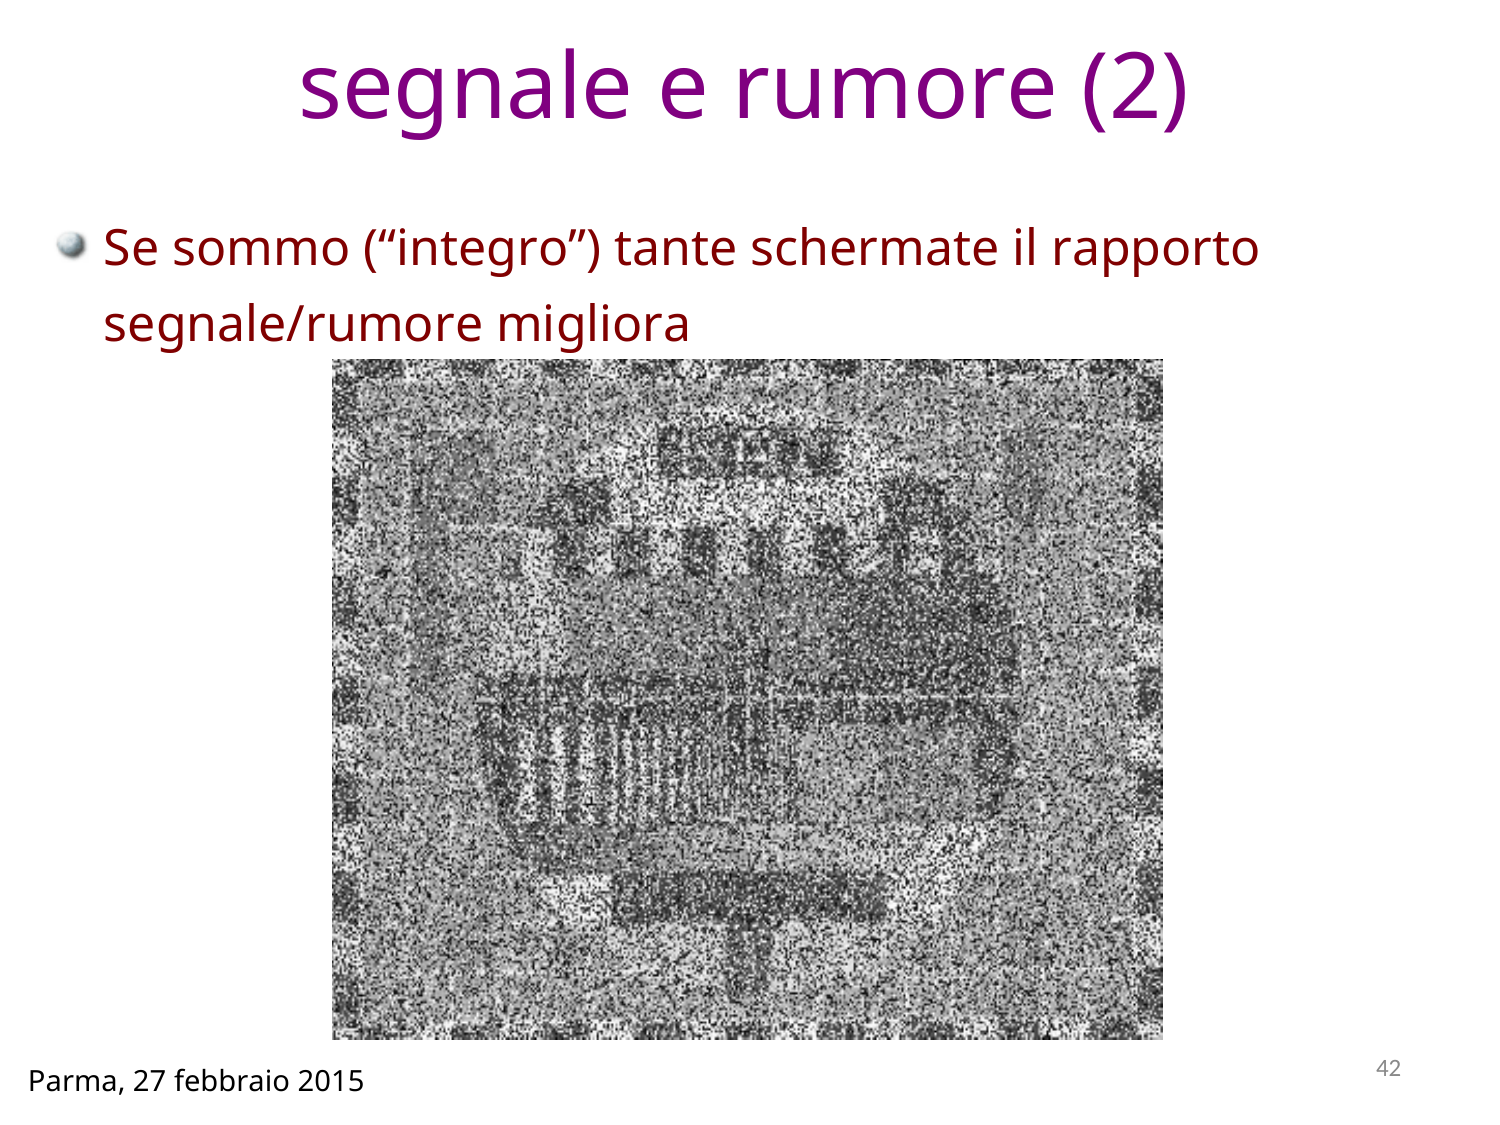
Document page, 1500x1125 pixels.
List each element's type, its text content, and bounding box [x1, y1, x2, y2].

picture [332, 359, 1163, 1040]
list Se sommo (“integro”) tante schermate il rapporto segnale/rumore migliora [49, 199, 1316, 588]
text_box <number> [1074, 1042, 1417, 1095]
title segnale e rumore (2) [34, 25, 1454, 151]
